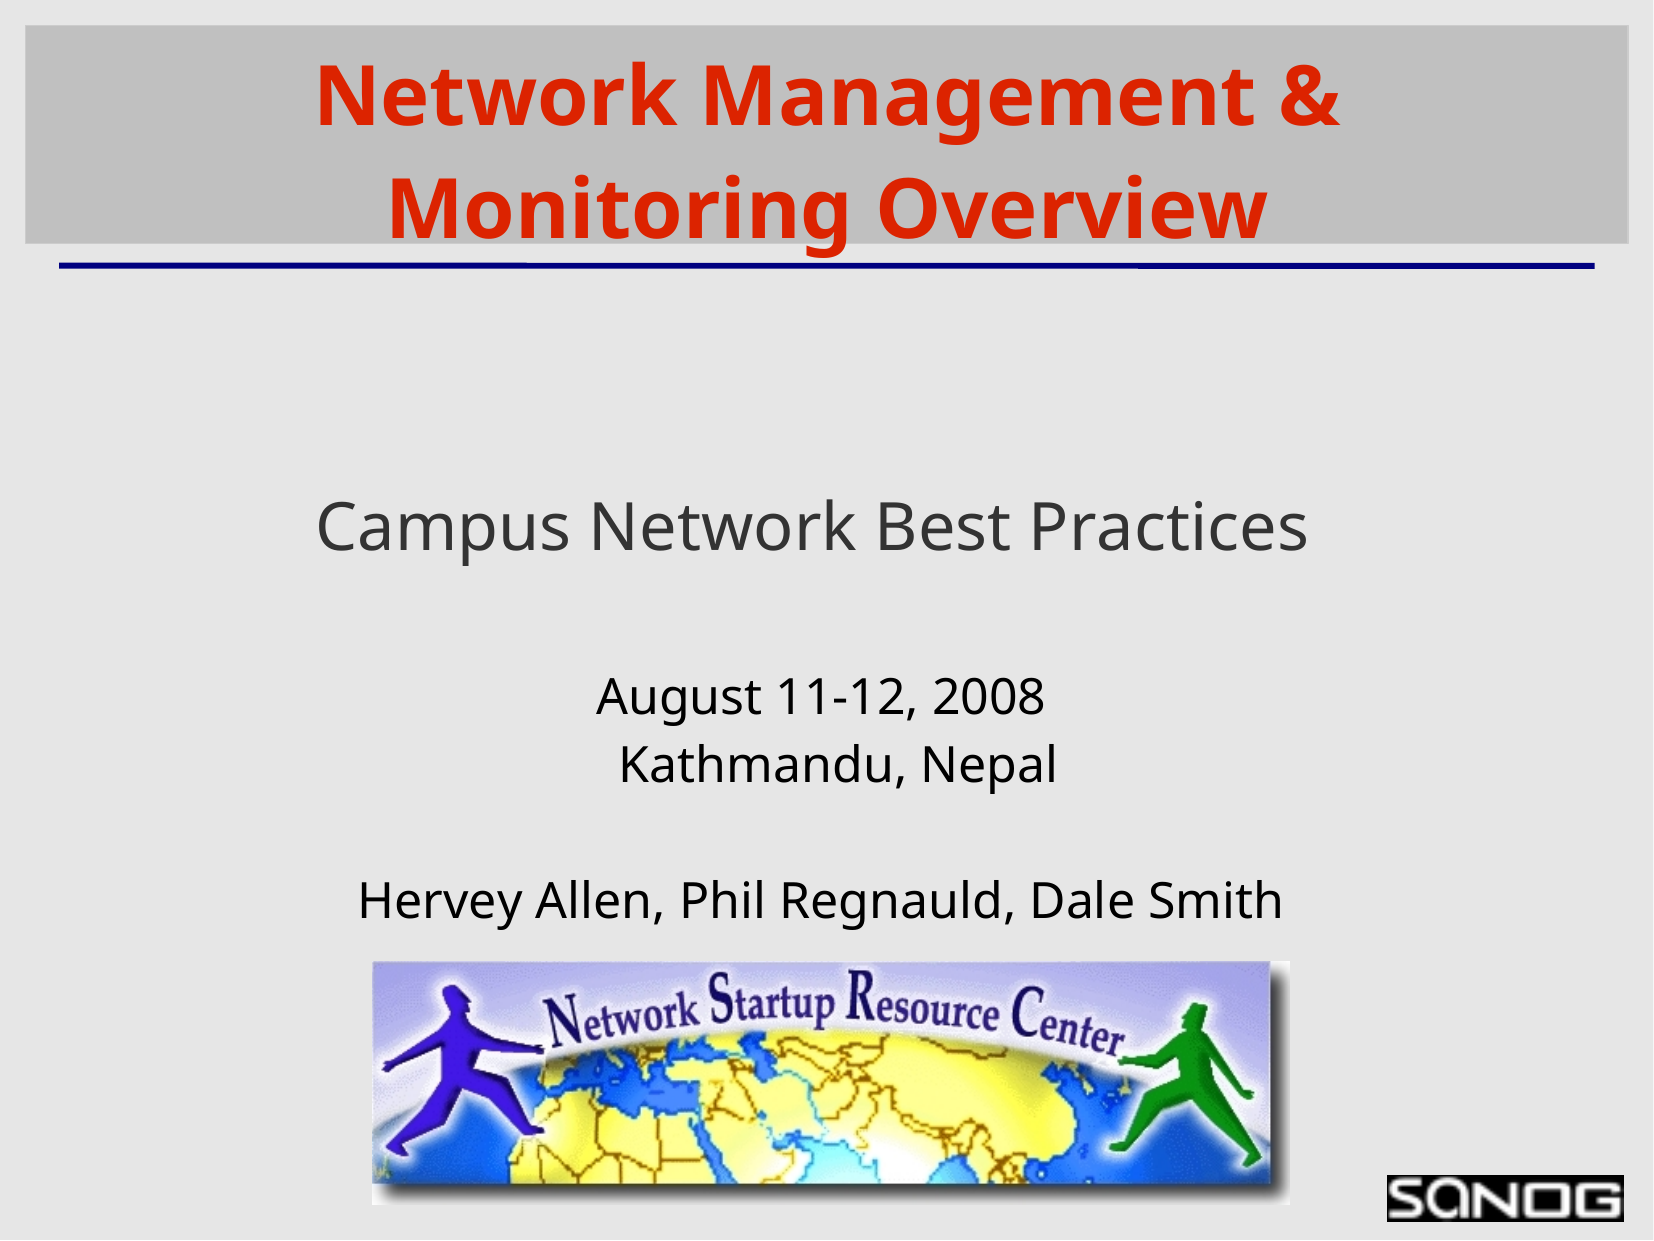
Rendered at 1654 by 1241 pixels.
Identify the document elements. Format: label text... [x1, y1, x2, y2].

title Network Management & Monitoring Overview [121, 46, 1534, 254]
subtitle Campus Network Best Practices August 11-12, 2008 Kathmandu, Nepal Hervey Allen, Phil Regnauld, Dale Smith [84, 293, 1524, 1120]
picture [1387, 1175, 1624, 1222]
picture [372, 961, 1290, 1205]
